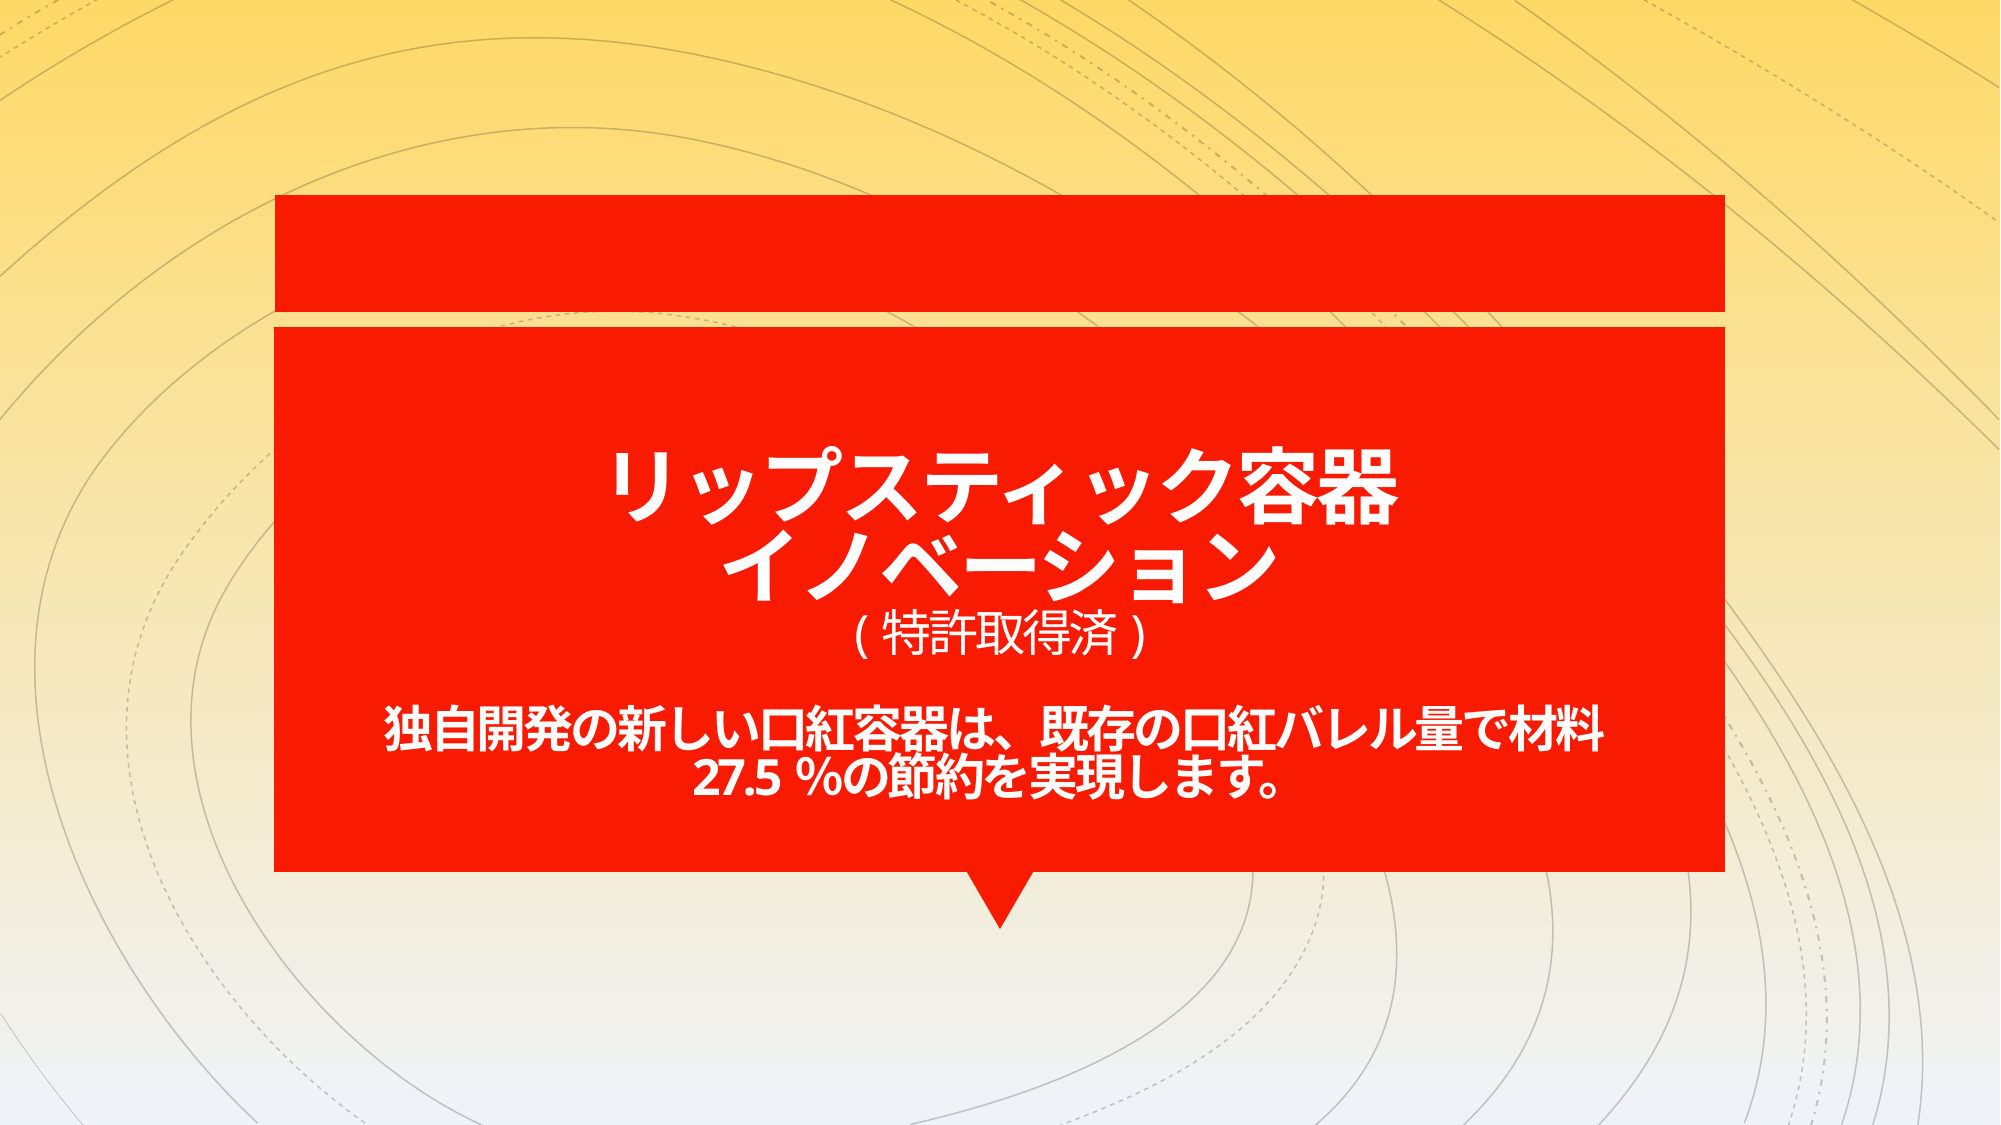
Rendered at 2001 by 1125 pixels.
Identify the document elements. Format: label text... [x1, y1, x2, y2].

title リップスティック容器 イノベーション (特許取得済) 独自開発の新しい口紅容器は、既存の口紅バレル量で材料27.5％の節約を実現します。 [277, 238, 1723, 866]
